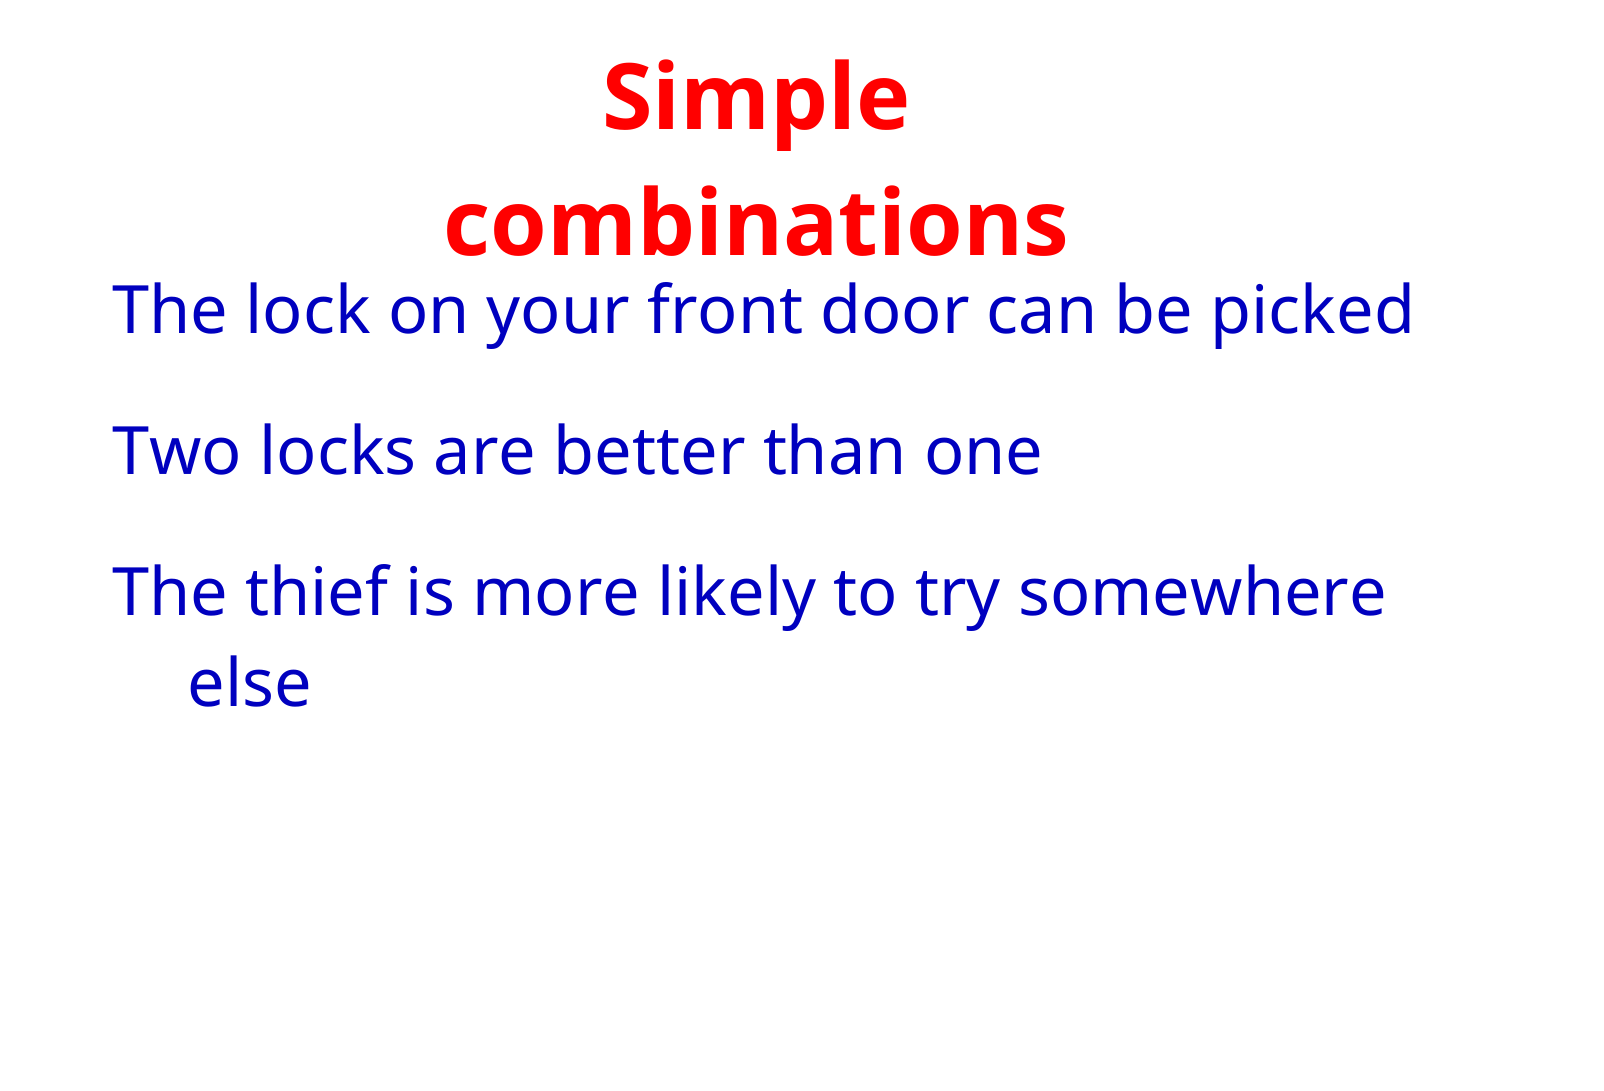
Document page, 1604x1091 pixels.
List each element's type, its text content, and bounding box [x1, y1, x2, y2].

title Simple combinations [289, 32, 1224, 143]
list The lock on your front door can be picked Two locks are better than one The thief is more likely to try somewhere else [112, 262, 1423, 684]
